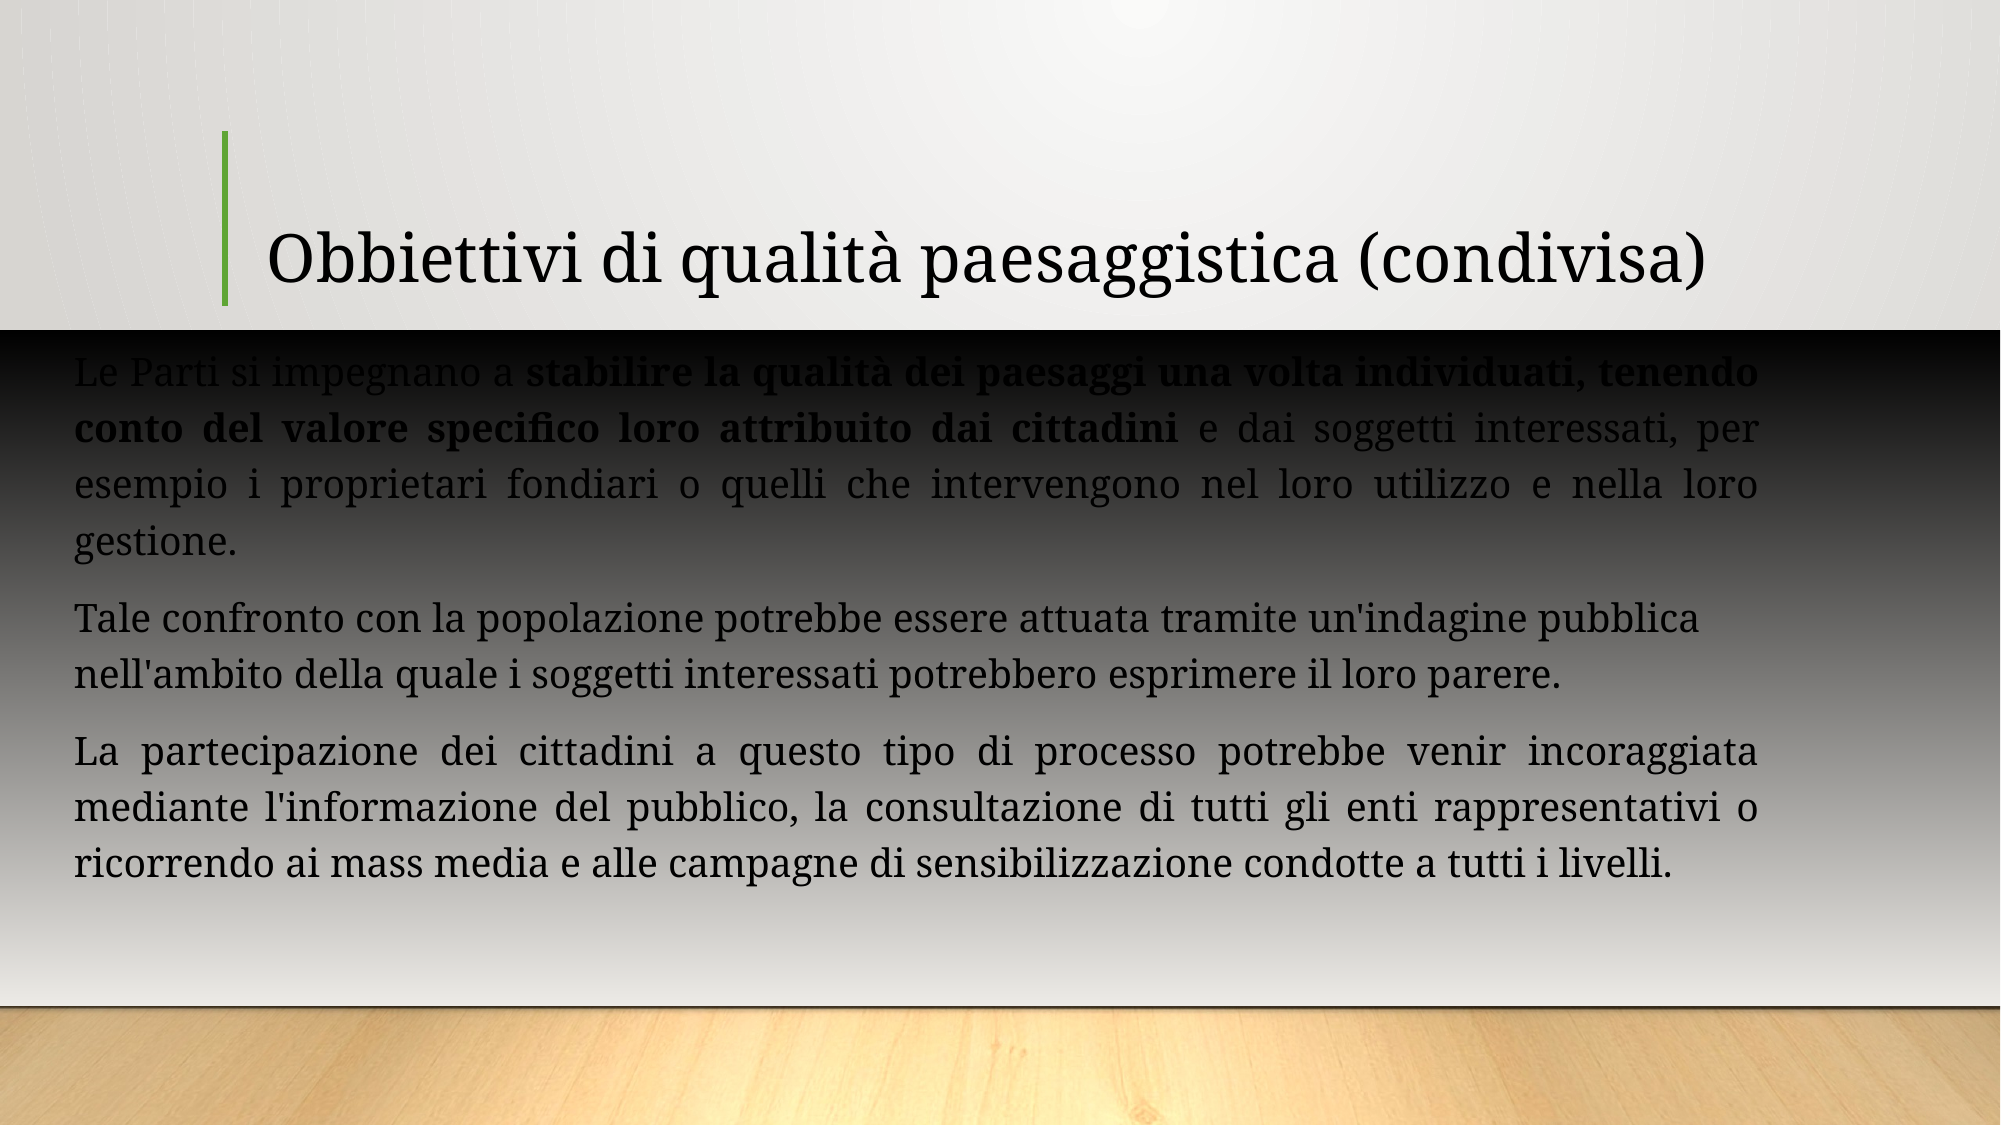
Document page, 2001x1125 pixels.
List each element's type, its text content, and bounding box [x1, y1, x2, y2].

list Le Parti si impegnano a stabilire la qualità dei paesaggi una volta individuati, tenendo conto del valore specifico loro attribuito dai cittadini e dai soggetti interessati, per esempio i proprietari fondiari o quelli che intervengono nel loro utilizzo e nella loro gestione. Tale confronto con la popolazione potrebbe essere attuata tramite un'indagine pubblica nell'ambito della quale i soggetti interessati potrebbero esprimere il loro parere. La partecipazione dei cittadini a questo tipo di processo potrebbe venir incoraggiata mediante l'informazione del pubblico, la consultazione di tutti gli enti rappresentativi o ricorrendo ai mass media e alle campagne di sensibilizzazione condotte a tutti i livelli. [58, 330, 1814, 897]
title Obbiettivi di qualità paesaggistica (condivisa) [251, 131, 1814, 305]
